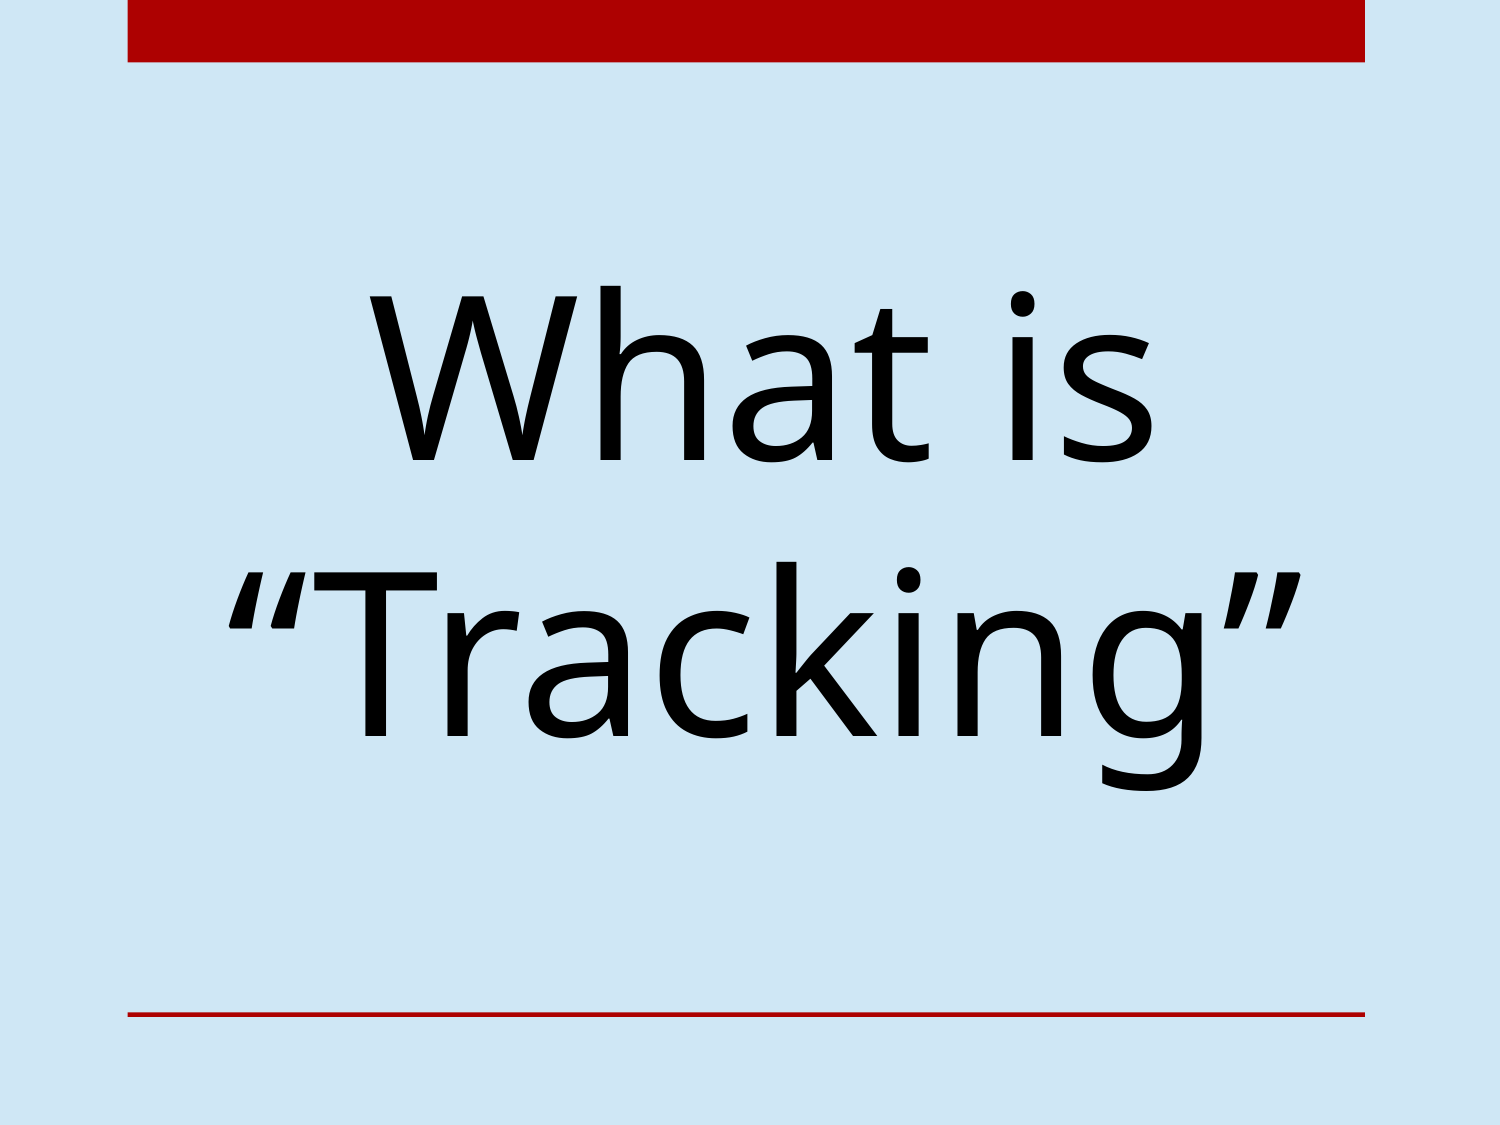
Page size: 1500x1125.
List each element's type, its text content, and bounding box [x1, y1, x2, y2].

text_box What is “Tracking” [1113, 628, 1182, 722]
text_box What is “Tracking” [58, 224, 1472, 790]
